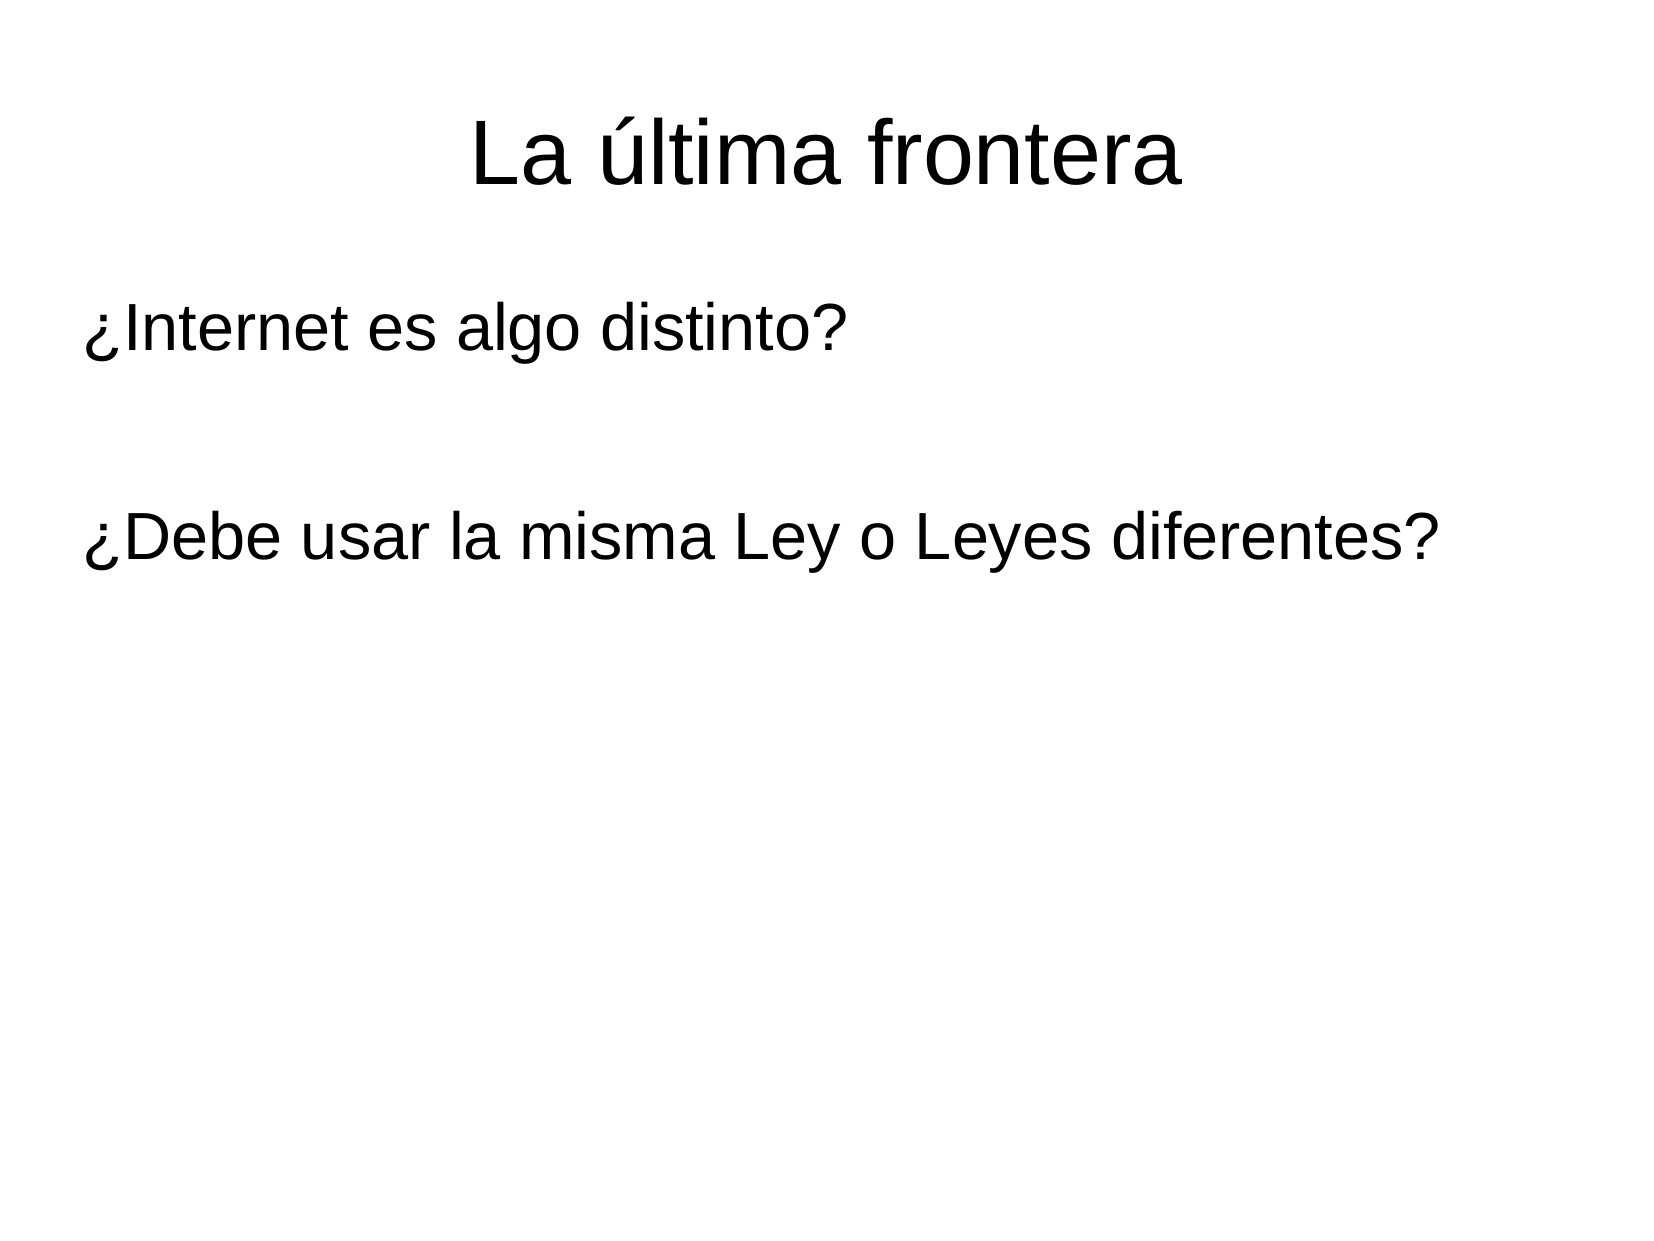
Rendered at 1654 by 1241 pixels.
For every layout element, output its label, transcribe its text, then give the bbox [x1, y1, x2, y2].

list ¿Internet es algo distinto? ¿Debe usar la misma Ley o Leyes diferentes? [82, 290, 1538, 1010]
title La última frontera [82, 49, 1571, 257]
